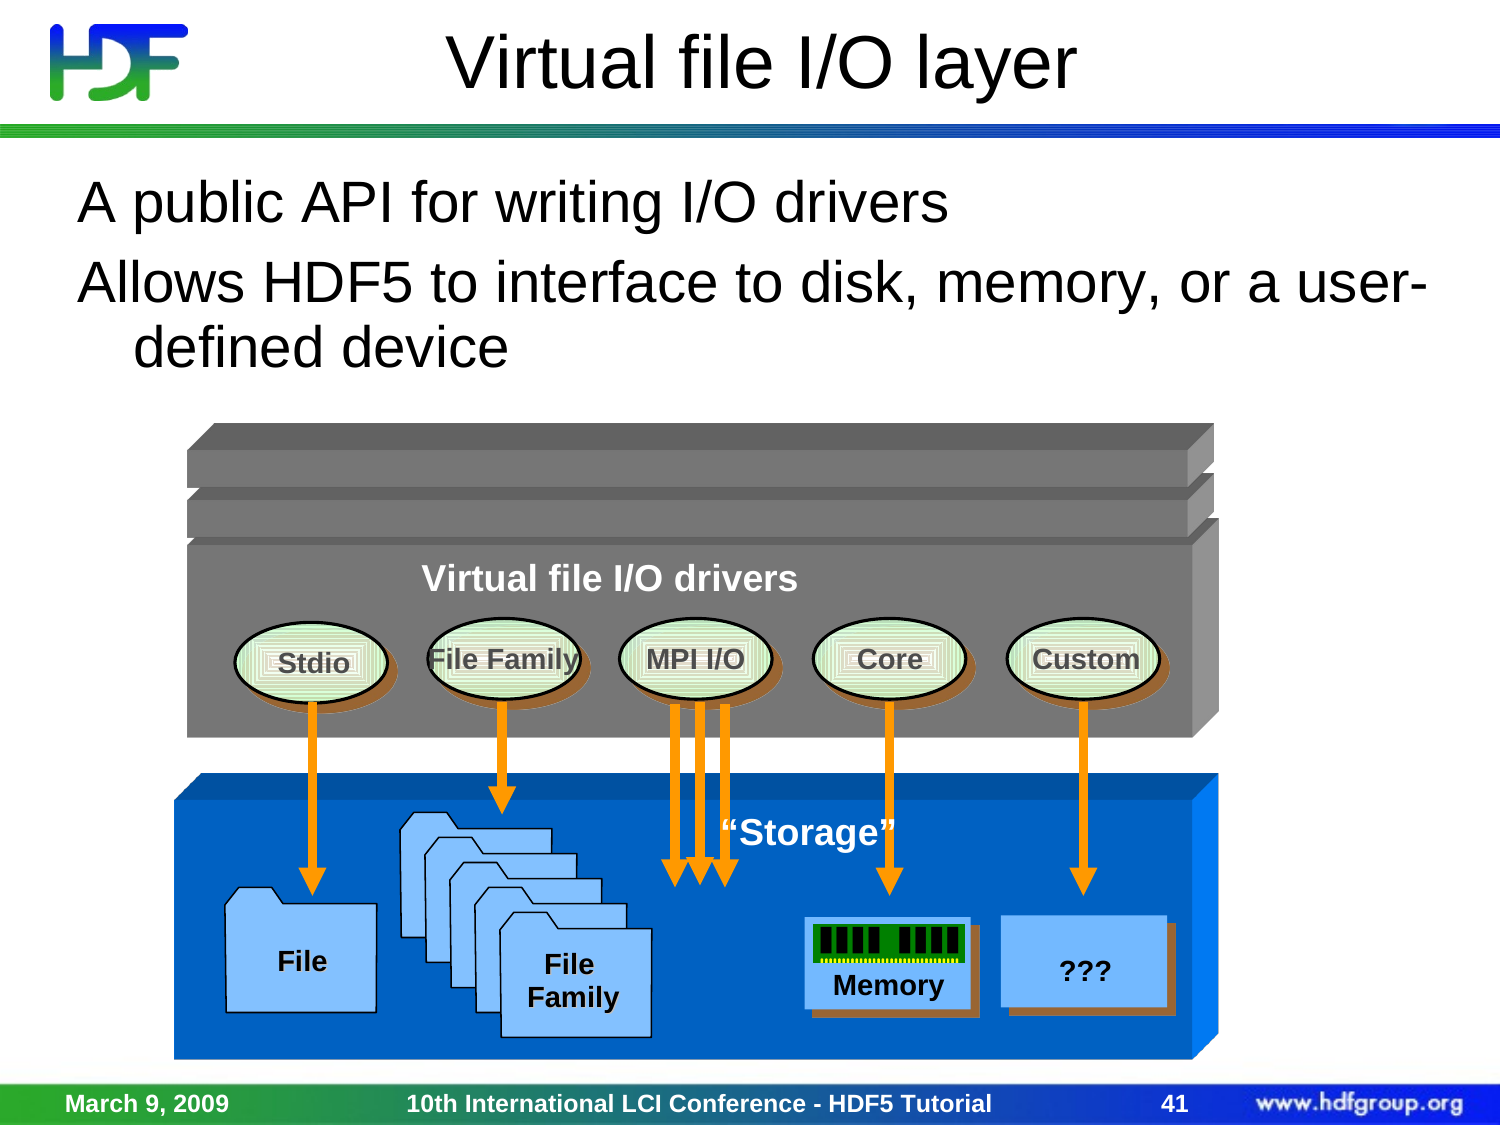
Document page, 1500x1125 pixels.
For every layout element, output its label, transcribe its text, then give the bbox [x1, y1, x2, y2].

text_box Virtual file I/O drivers [406, 550, 814, 608]
text_box “Storage” [705, 804, 913, 862]
text_box MPI I/O [631, 634, 761, 684]
text_box File Family [512, 940, 635, 1022]
text_box Memory [818, 963, 960, 1010]
text_box [705, 800, 720, 804]
text_box [188, 500, 1187, 537]
text_box ??? [1009, 946, 1162, 996]
text_box Stdio [262, 639, 366, 688]
text_box File Family [413, 634, 595, 684]
text_box [680, 800, 695, 859]
text_box Custom [1009, 634, 1163, 684]
text_box File [262, 937, 343, 986]
text_box [188, 545, 1192, 737]
text_box 10th International LCI Conference - HDF5 Tutorial [374, 1087, 1026, 1125]
text_box [730, 800, 885, 804]
text_box [188, 450, 1187, 487]
list A public API for writing I/O drivers Allows HDF5 to interface to disk, memory, or a user-defined device [62, 162, 1450, 1063]
text_box March 9, 2009 [49, 1087, 374, 1125]
text_box <number> [1112, 1087, 1238, 1125]
text_box Core [817, 634, 963, 684]
title Virtual file I/O layer [187, 13, 1338, 113]
picture [0, 0, 1500, 1125]
text_box [175, 800, 1192, 1059]
